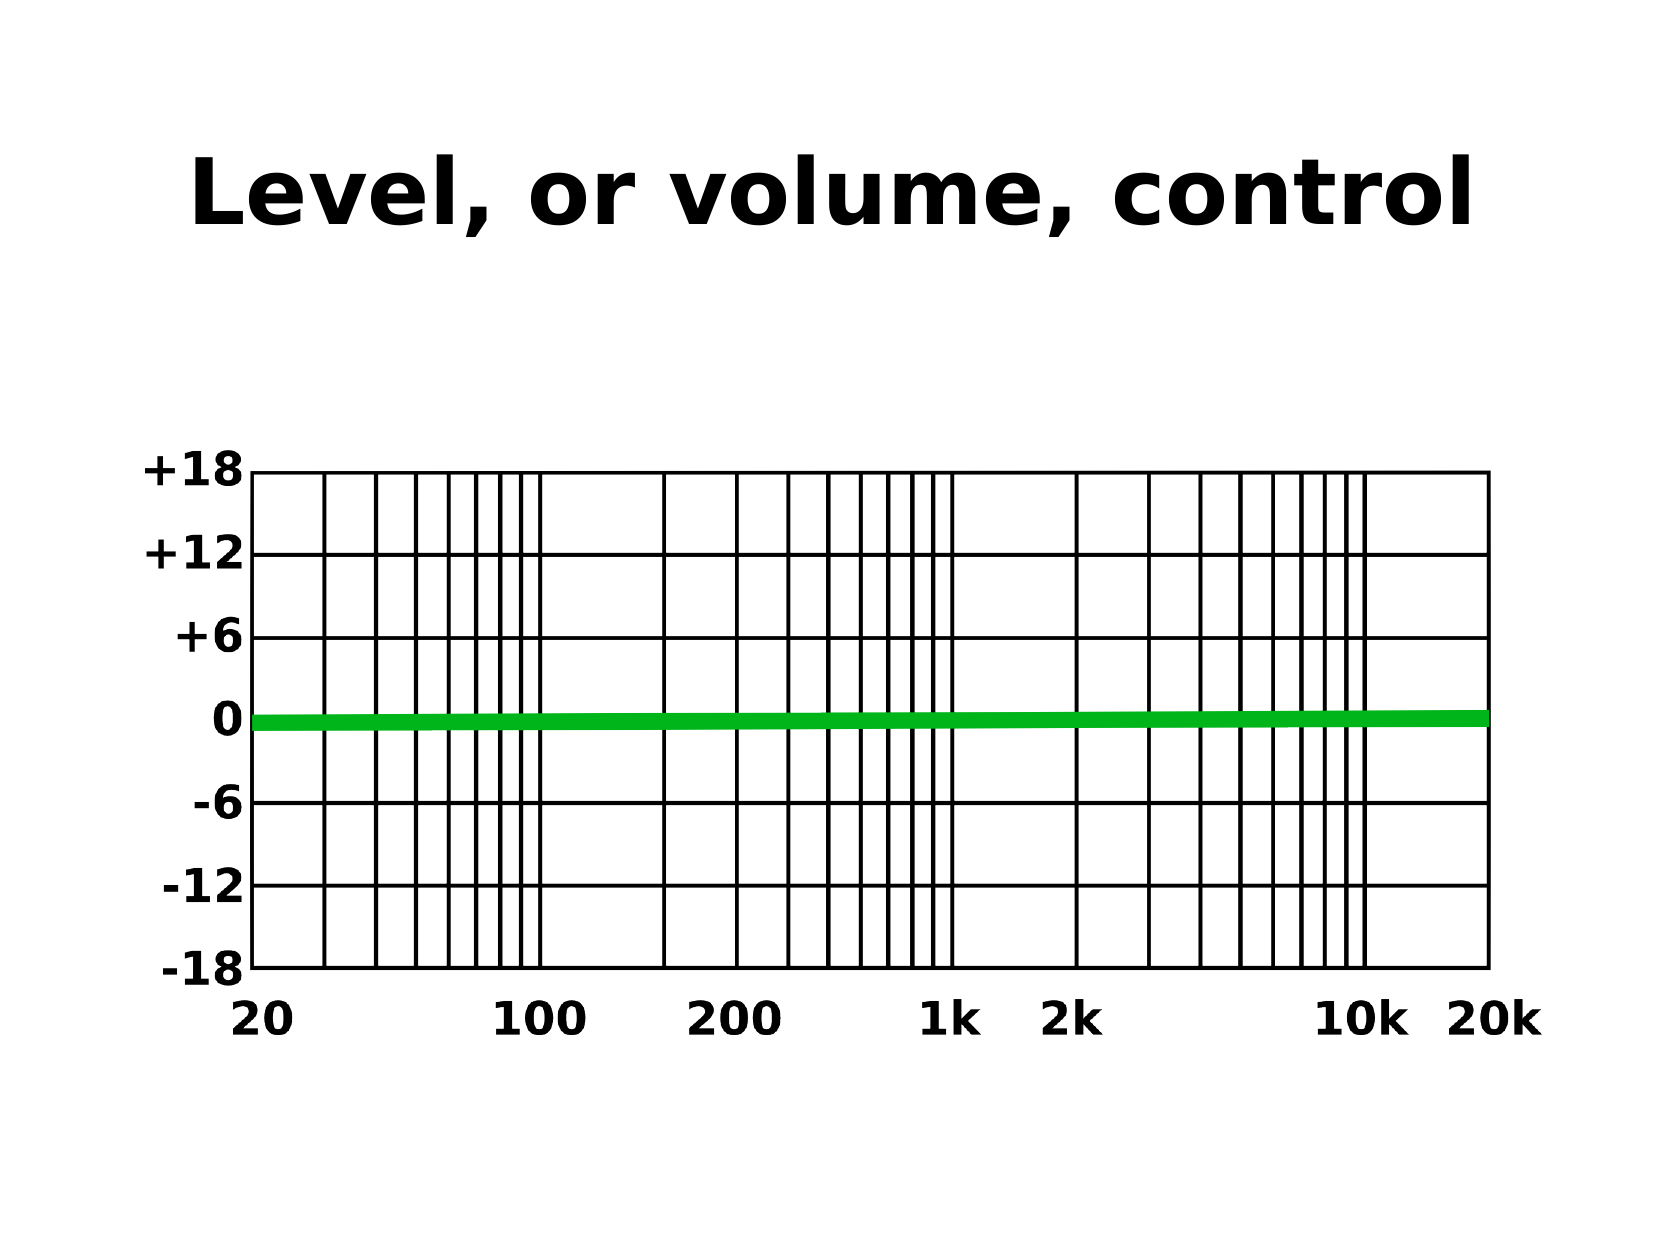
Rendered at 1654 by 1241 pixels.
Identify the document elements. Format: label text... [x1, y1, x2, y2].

picture [145, 450, 1542, 1035]
text_box Level, or volume, control [187, 84, 1547, 301]
